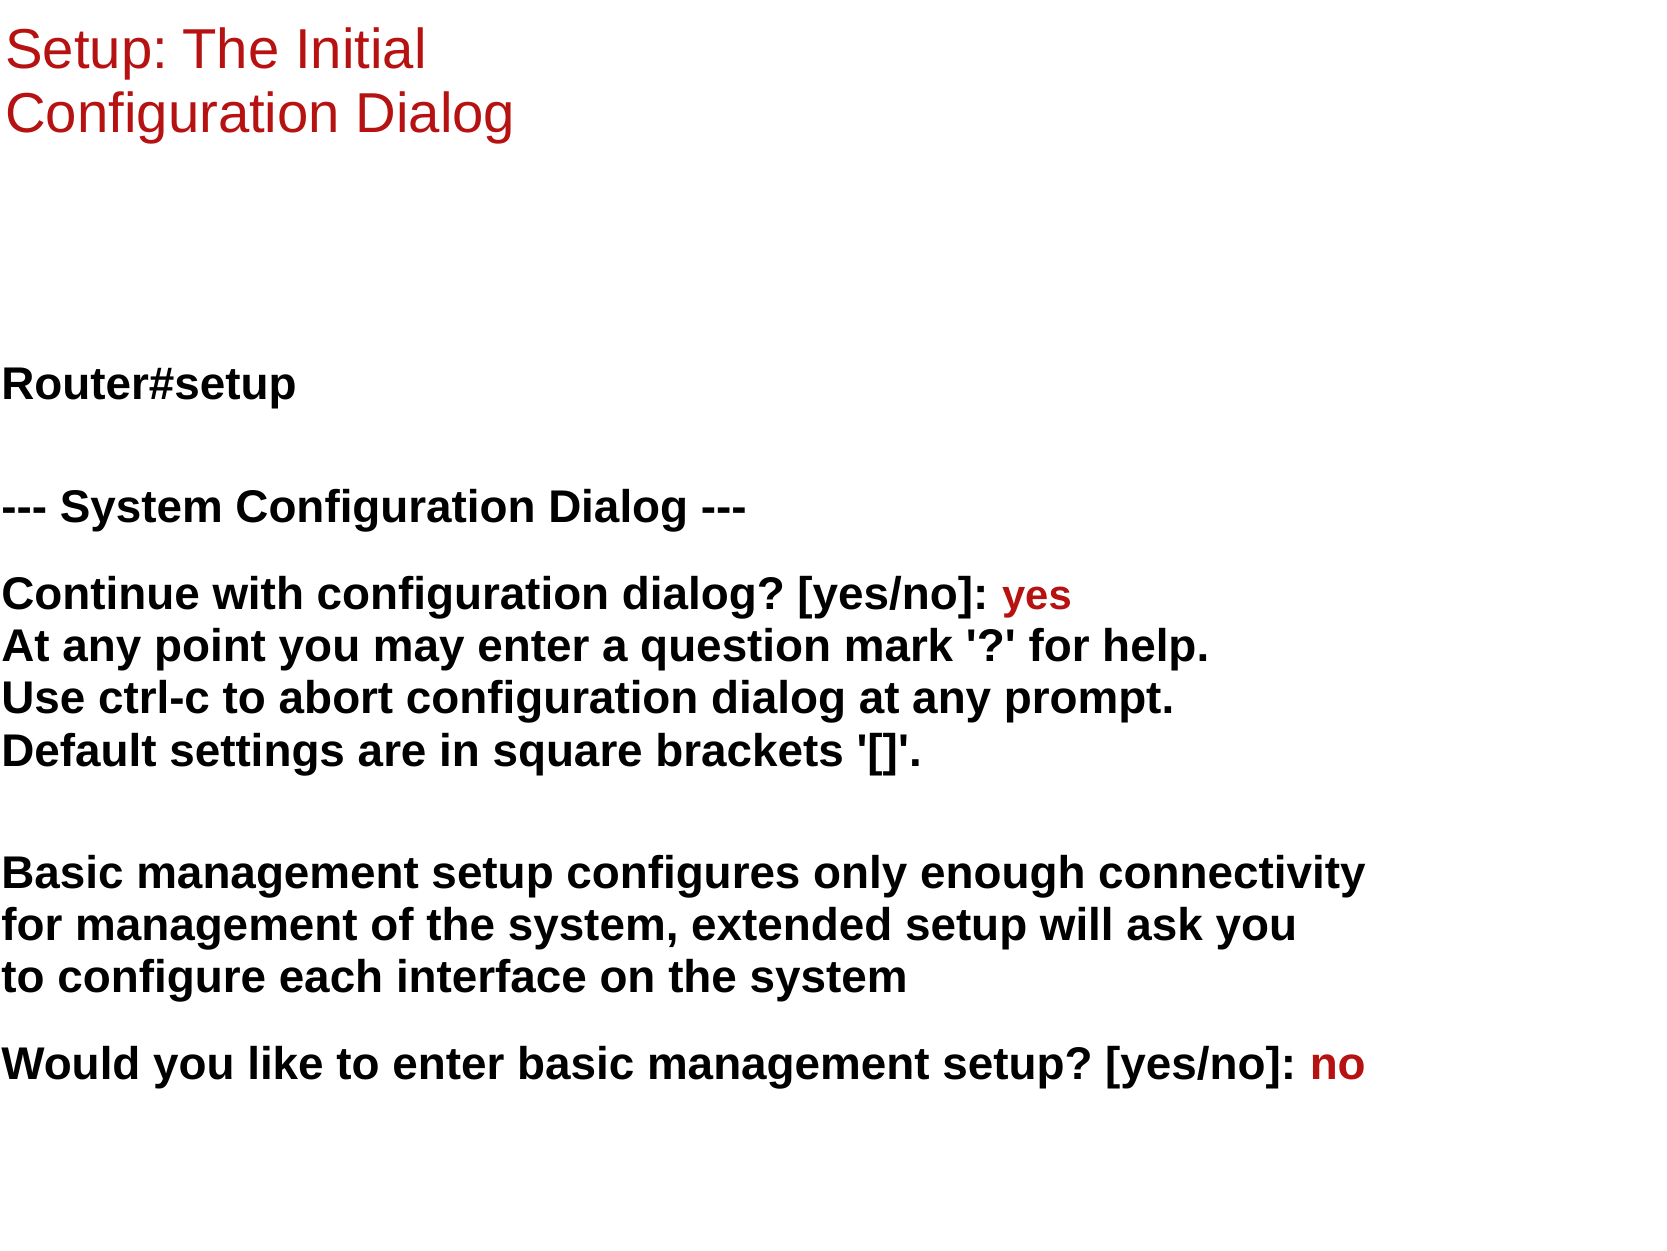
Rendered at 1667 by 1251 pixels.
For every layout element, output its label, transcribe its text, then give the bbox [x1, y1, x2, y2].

text_box Setup: The Initial Configuration Dialog [5, 16, 550, 146]
text_box Router#setup --- System Configuration Dialog --- Continue with configuration dialog? [yes/no]: yes At any point you may enter a question mark '?' for help. Use ctrl-c to abort configuration dialog at any prompt. Default settings are in square brackets '[]'. Basic management setup configures only enough connectivity for management of the system, extended setup will ask you to configure each interface on the system Would you like to enter basic management setup? [yes/no]: no [1, 358, 1667, 1126]
